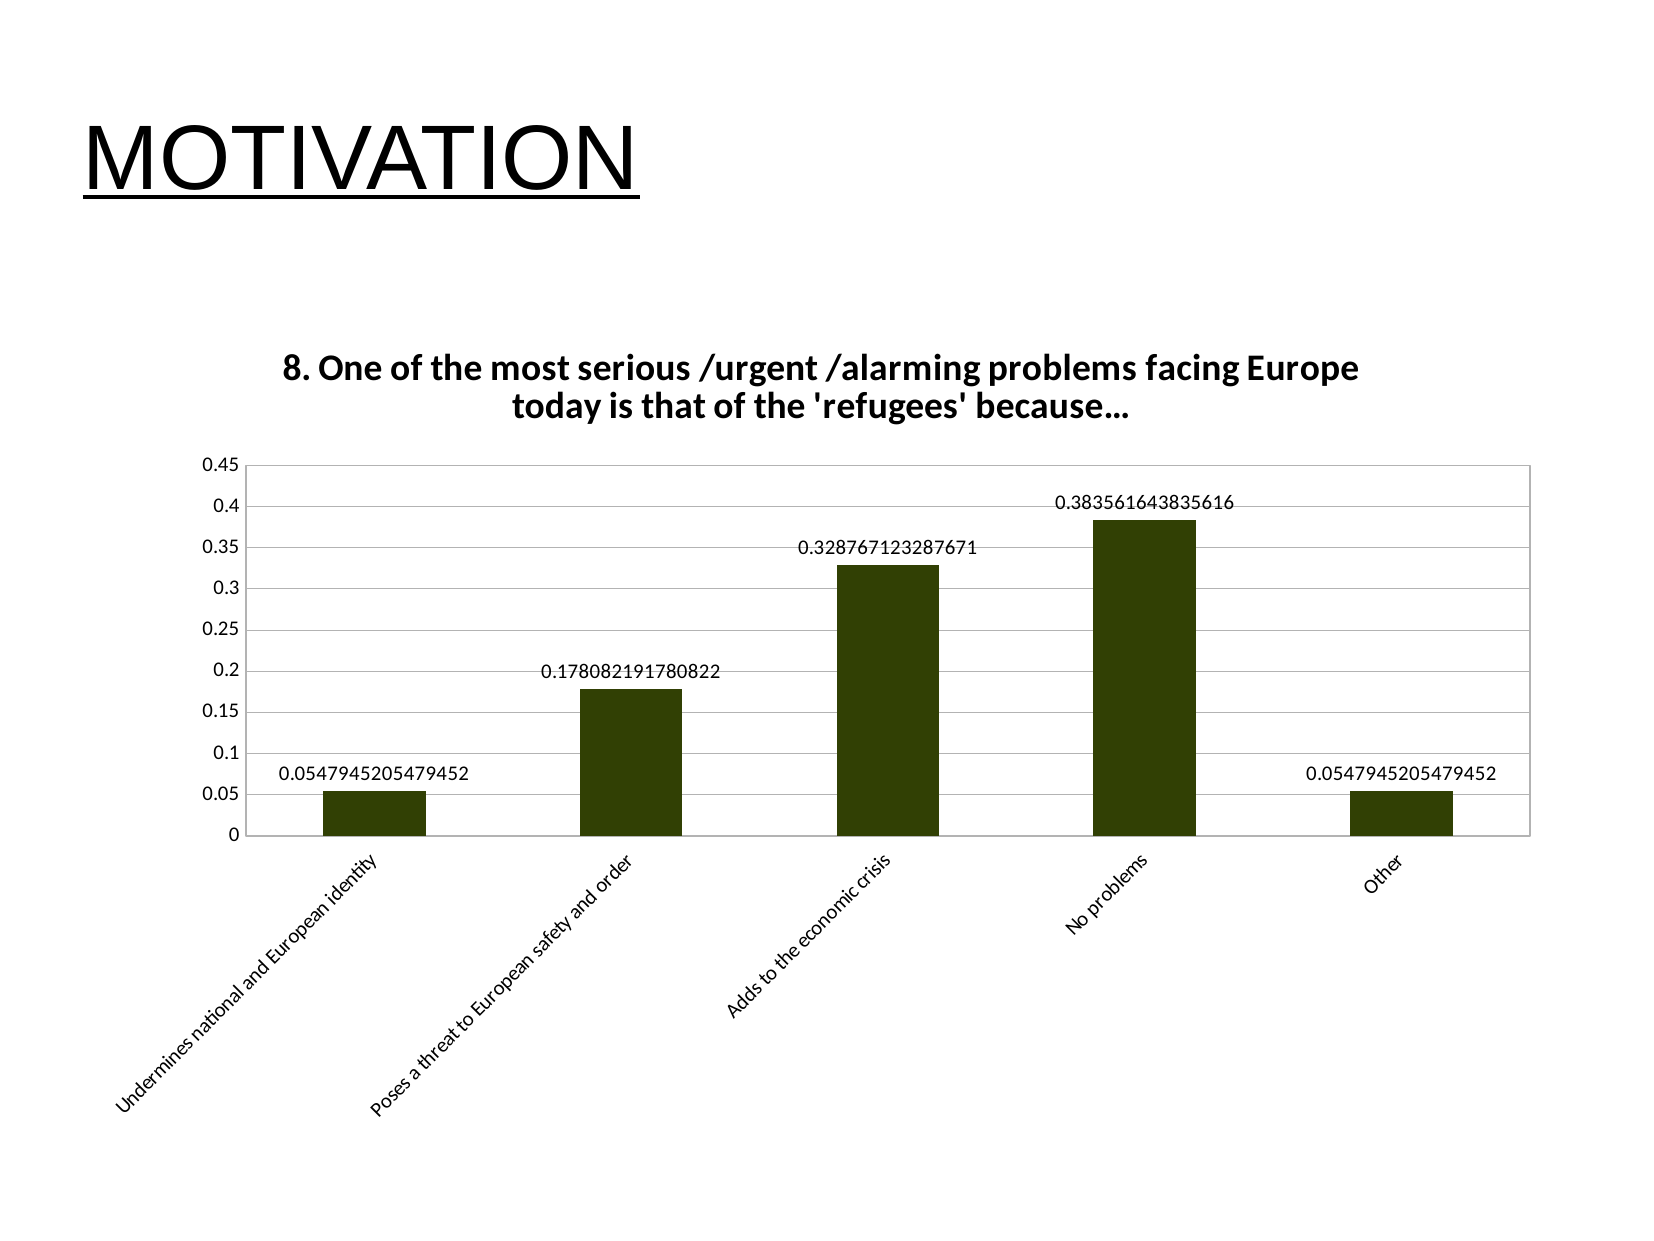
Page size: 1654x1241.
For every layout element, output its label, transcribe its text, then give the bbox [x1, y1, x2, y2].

title MOTIVATION [82, 49, 1571, 257]
list [82, 290, 1571, 1010]
chart [83, 317, 1560, 1138]
